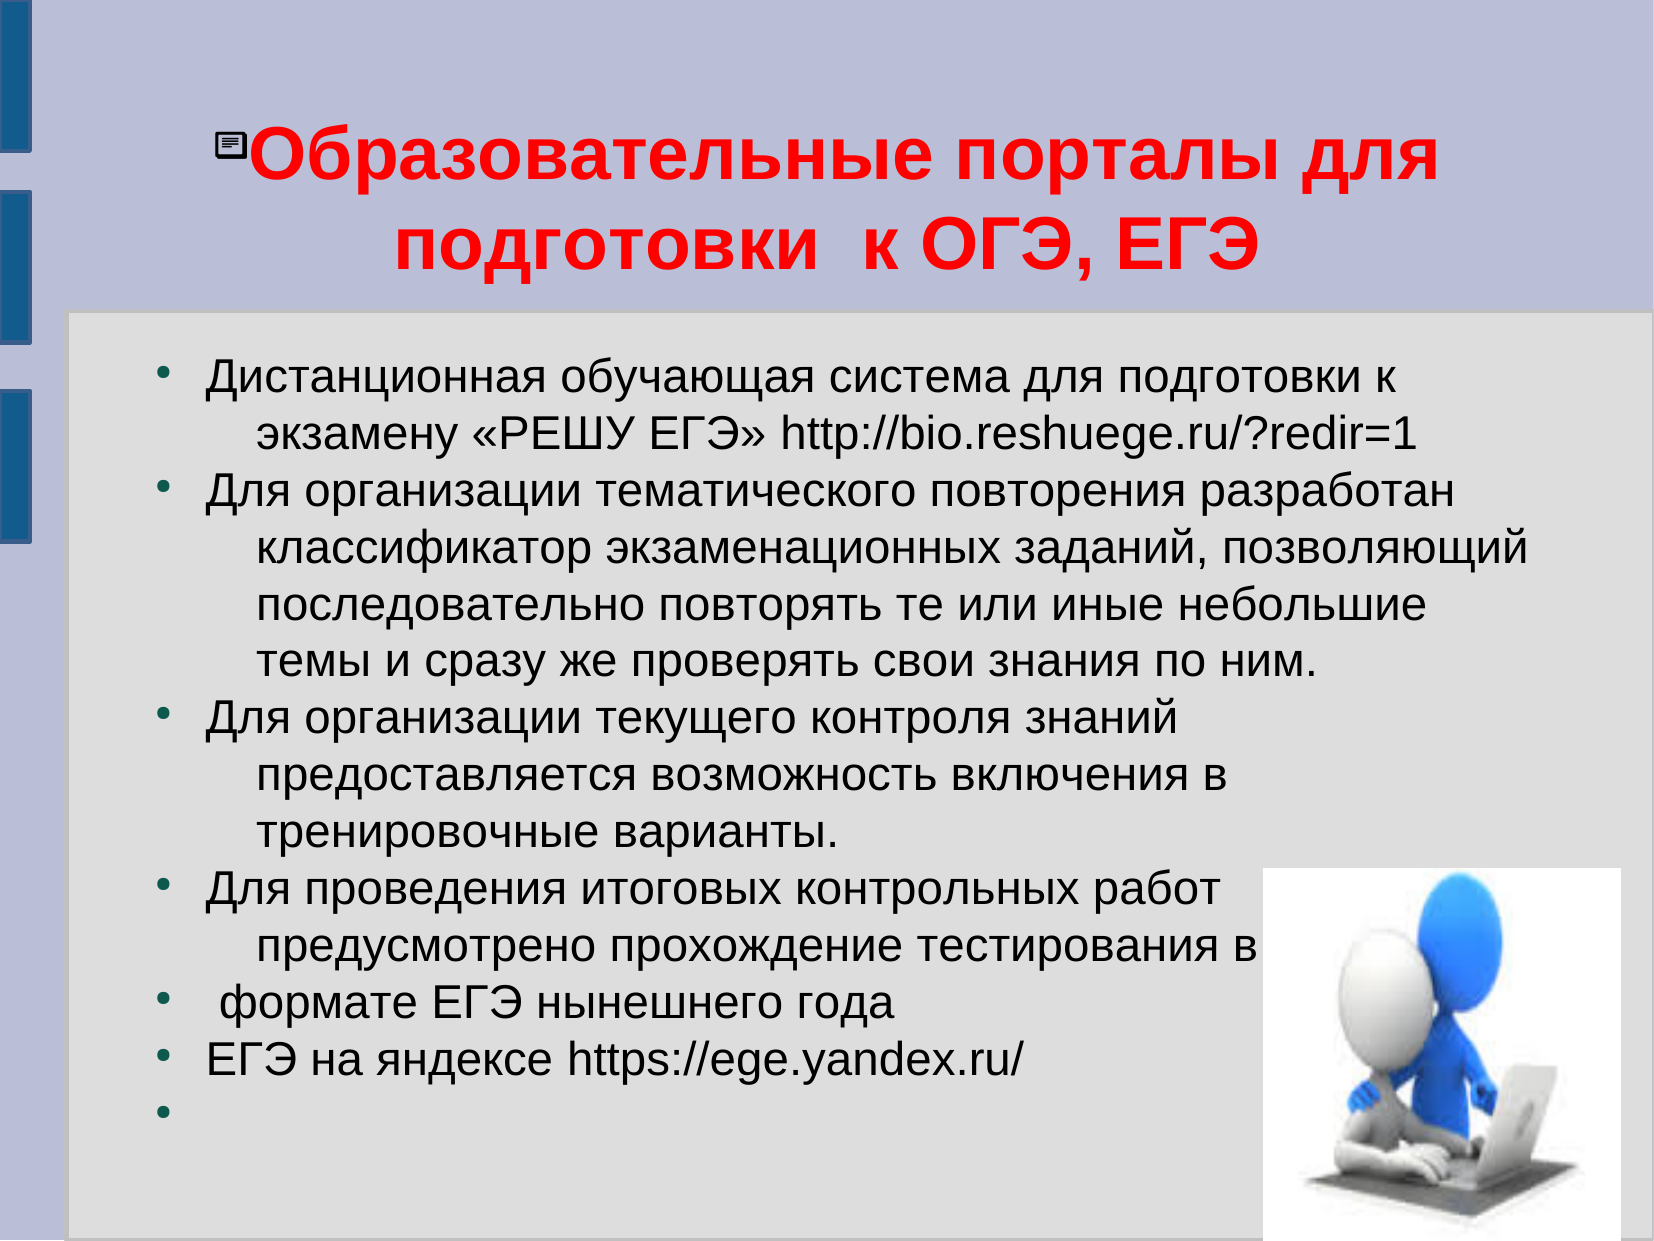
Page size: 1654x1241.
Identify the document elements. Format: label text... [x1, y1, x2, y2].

title Образовательные порталы для подготовки к ОГЭ, ЕГЭ [121, 91, 1534, 299]
list Дистанционная обучающая система для подготовки к экзамену «РЕШУ ЕГЭ» http://bio.reshuege.ru/?redir=1 Для организации тематического повторения разработан классификатор экзаменационных заданий, позволяющий последовательно повторять те или иные небольшие темы и сразу же проверять свои знания по ним. Для организации текущего контроля знаний предоставляется возможность включения в тренировочные варианты. Для проведения итоговых контрольных работ предусмотрено прохождение тестирования в формате ЕГЭ нынешнего года ЕГЭ на яндексе https://ege.yandex.ru/ [121, 344, 1534, 1127]
picture [1263, 868, 1621, 1241]
